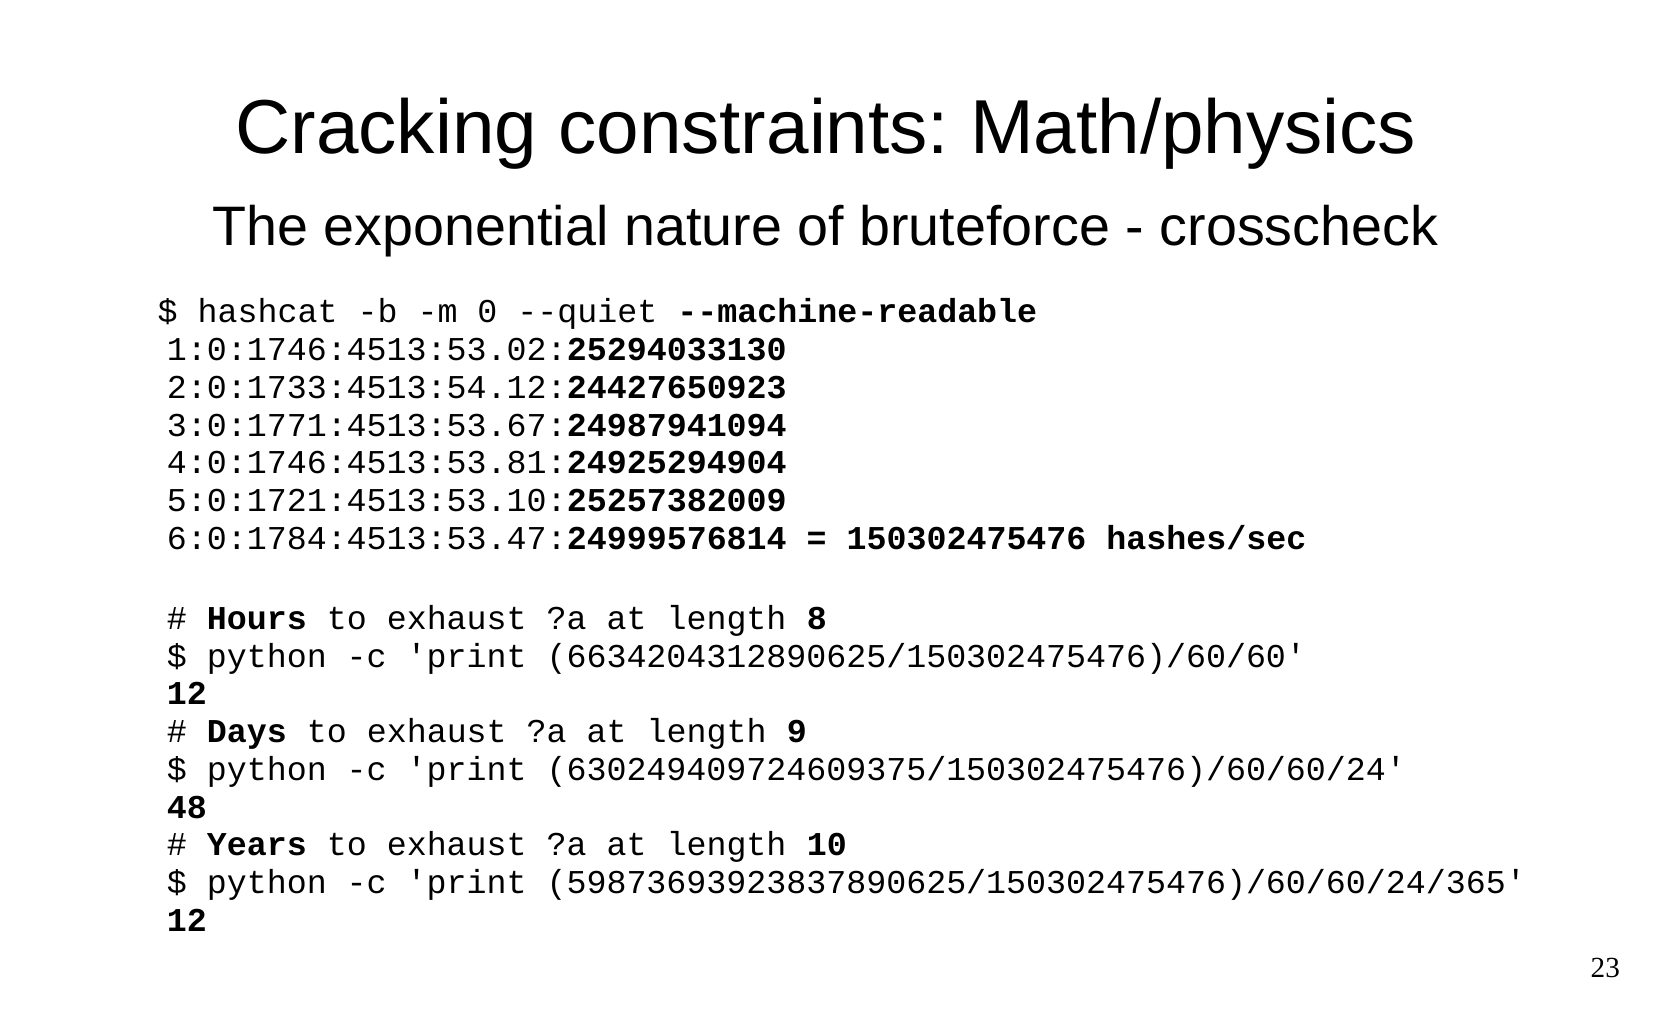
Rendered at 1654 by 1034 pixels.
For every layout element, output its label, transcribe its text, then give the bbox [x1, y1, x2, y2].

subtitle The exponential nature of bruteforce - crosscheck $ hashcat -b -m 0 --quiet --machine-readable 1:0:1746:4513:53.02:25294033130 2:0:1733:4513:54.12:24427650923 3:0:1771:4513:53.67:24987941094 4:0:1746:4513:53.81:24925294904 5:0:1721:4513:53.10:25257382009 6:0:1784:4513:53.47:24999576814 = 150302475476 hashes/sec # Hours to exhaust ?a at length 8 $ python -c 'print (6634204312890625/150302475476)/60/60' 12 # Days to exhaust ?a at length 9 $ python -c 'print (630249409724609375/150302475476)/60/60/24' 48 # Years to exhaust ?a at length 10 $ python -c 'print (59873693923837890625/150302475476)/60/60/24/365' 12 [82, 195, 1571, 991]
text_box <number> [1560, 951, 1621, 1023]
title Cracking constraints: Math/physics [82, 41, 1571, 195]
